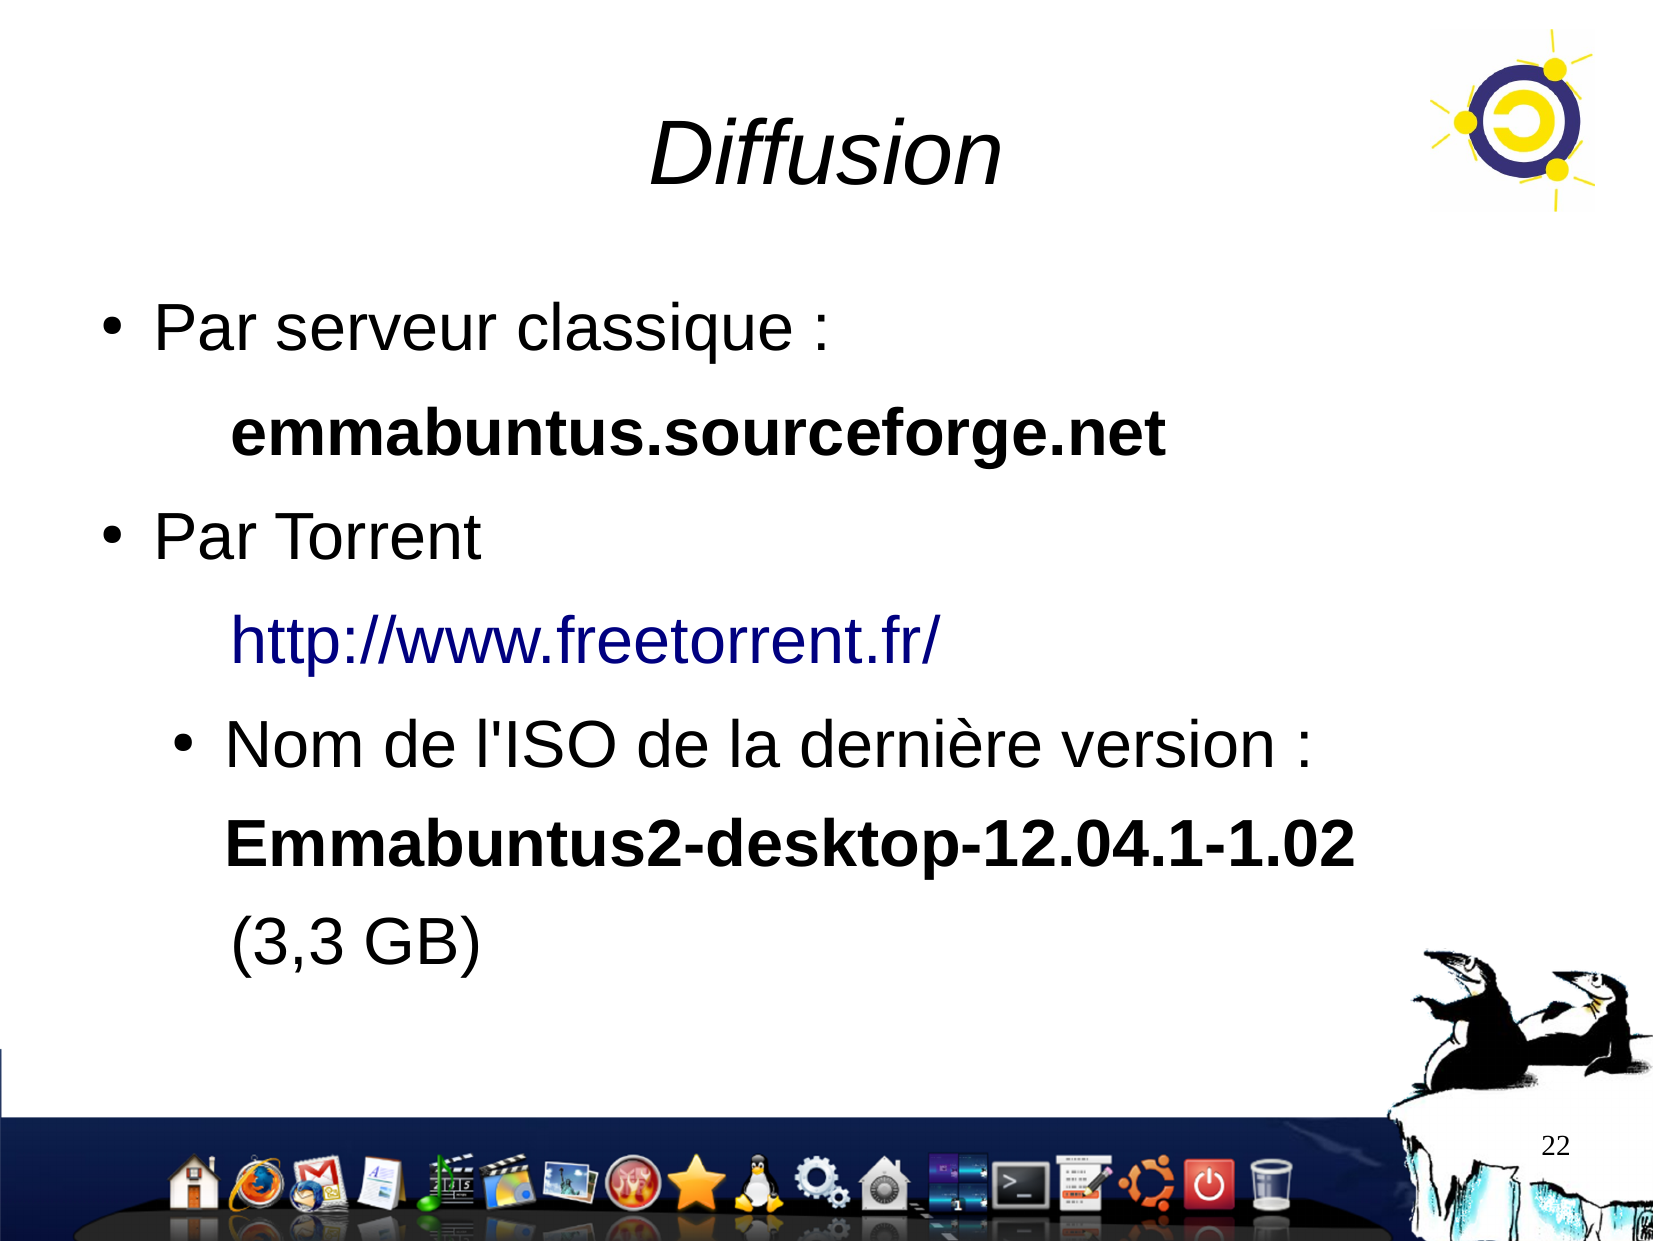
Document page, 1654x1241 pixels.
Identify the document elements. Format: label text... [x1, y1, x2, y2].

picture [0, 29, 1653, 1241]
title Diffusion [82, 49, 1571, 257]
list Par serveur classique : emmabuntus.sourceforge.net Par Torrent http://www.freetorrent.fr/ Nom de l'ISO de la dernière version : Emmabuntus2-desktop-12.04.1-1.02 (3,3 GB) [82, 290, 1571, 1109]
